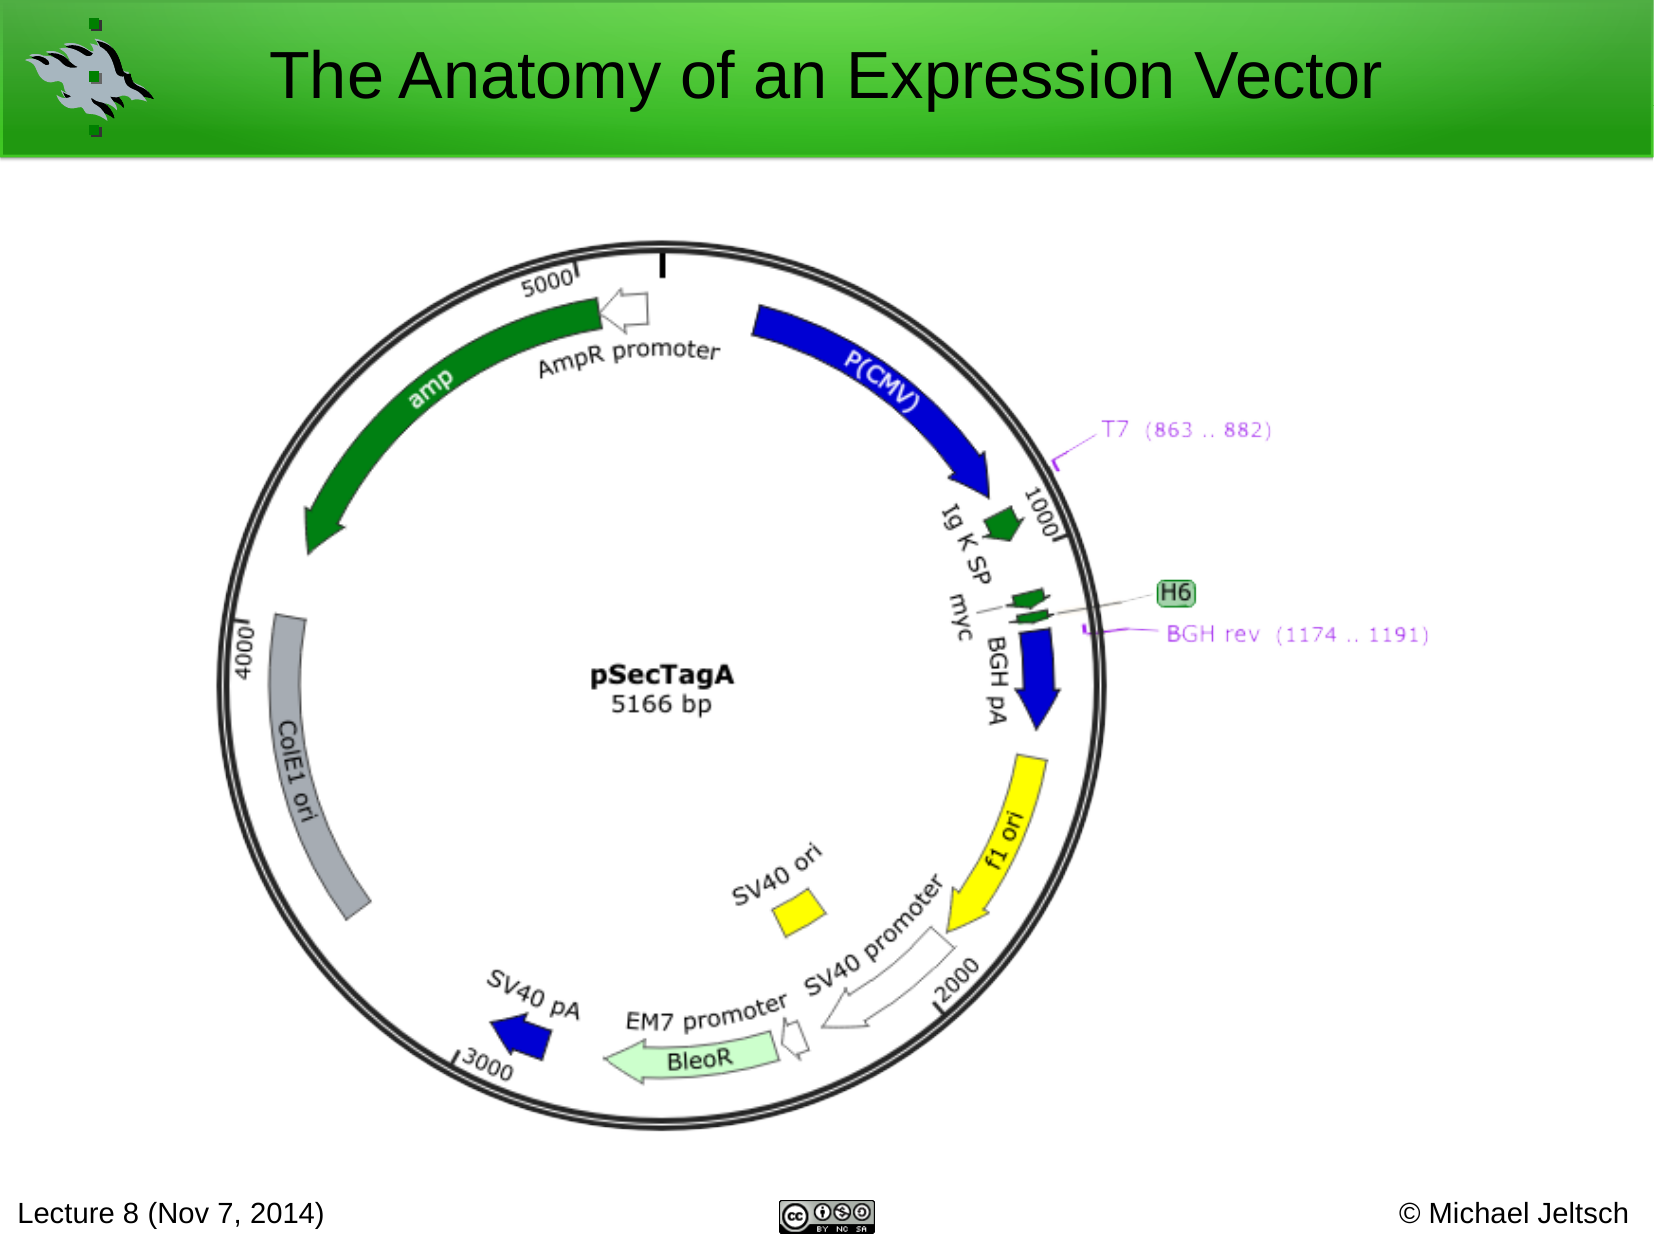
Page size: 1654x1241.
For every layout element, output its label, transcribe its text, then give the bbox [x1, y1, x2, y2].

picture [779, 1200, 875, 1234]
picture [190, 176, 1464, 1181]
title The Anatomy of an Expression Vector [206, 30, 1448, 121]
